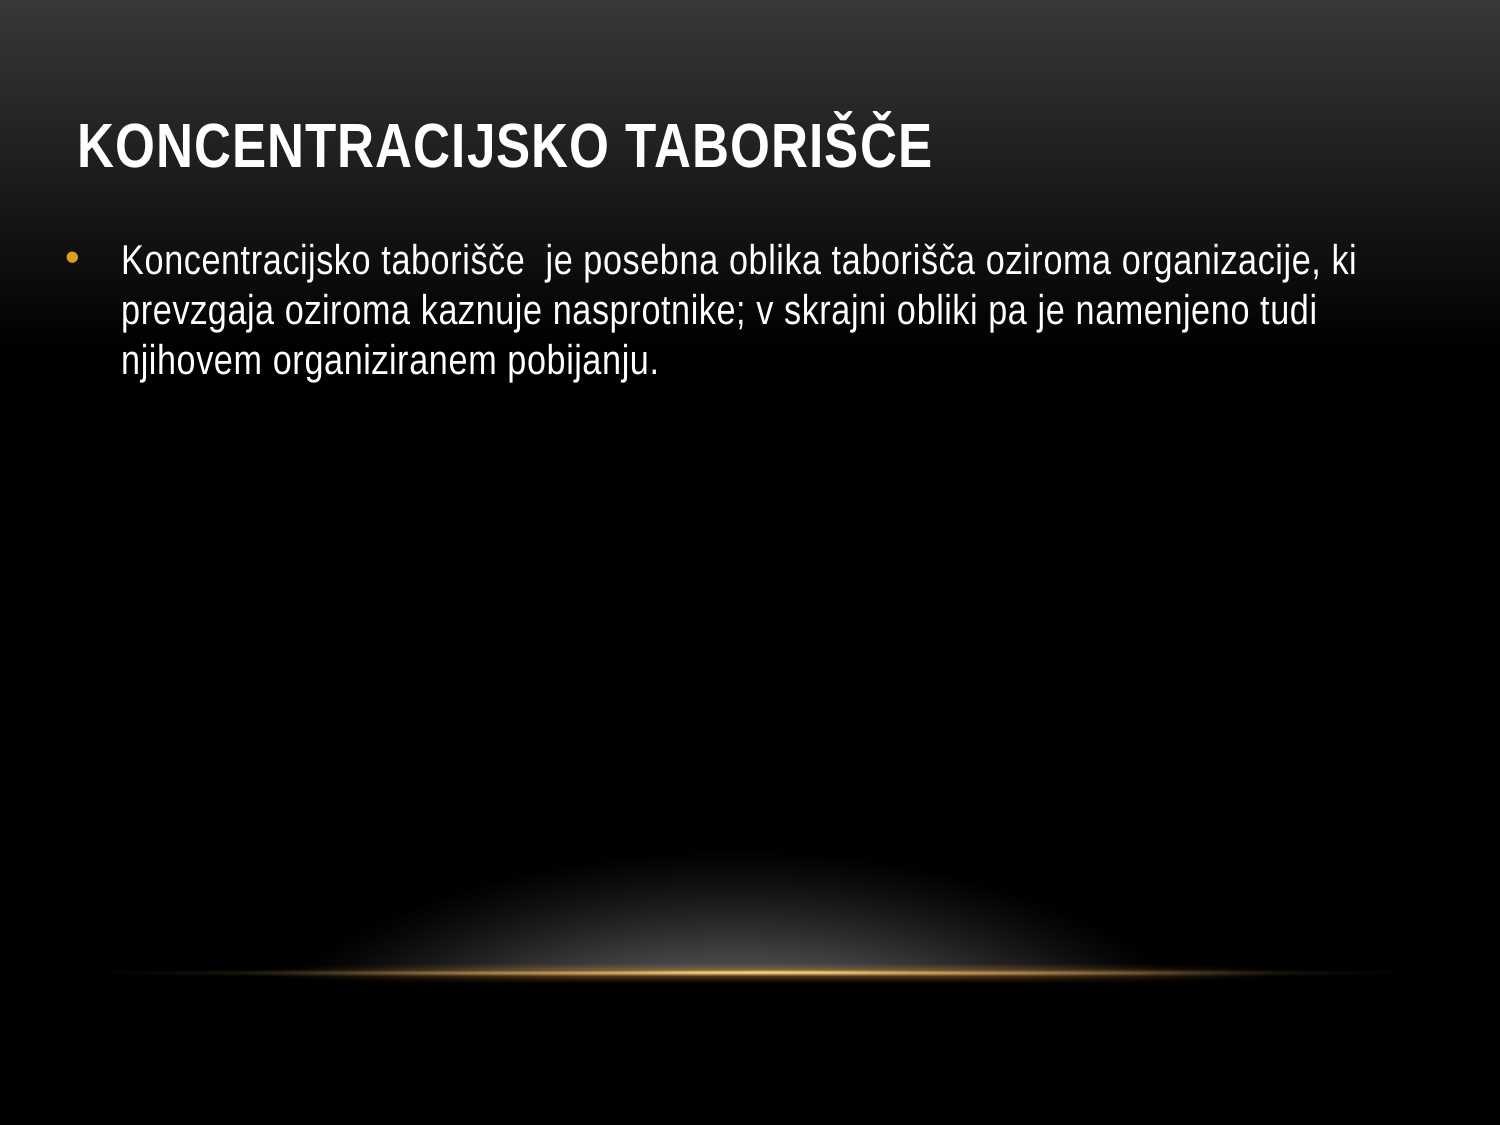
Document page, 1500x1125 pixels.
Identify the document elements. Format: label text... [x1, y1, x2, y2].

title Koncentracijsko taborišče [62, 0, 1413, 188]
picture [0, 0, 1500, 1125]
list Koncentracijsko taborišče je posebna oblika taborišča oziroma organizacije, ki prevzgaja oziroma kaznuje nasprotnike; v skrajni obliki pa je namenjeno tudi njihovem organiziranem pobijanju. [50, 224, 1450, 1125]
